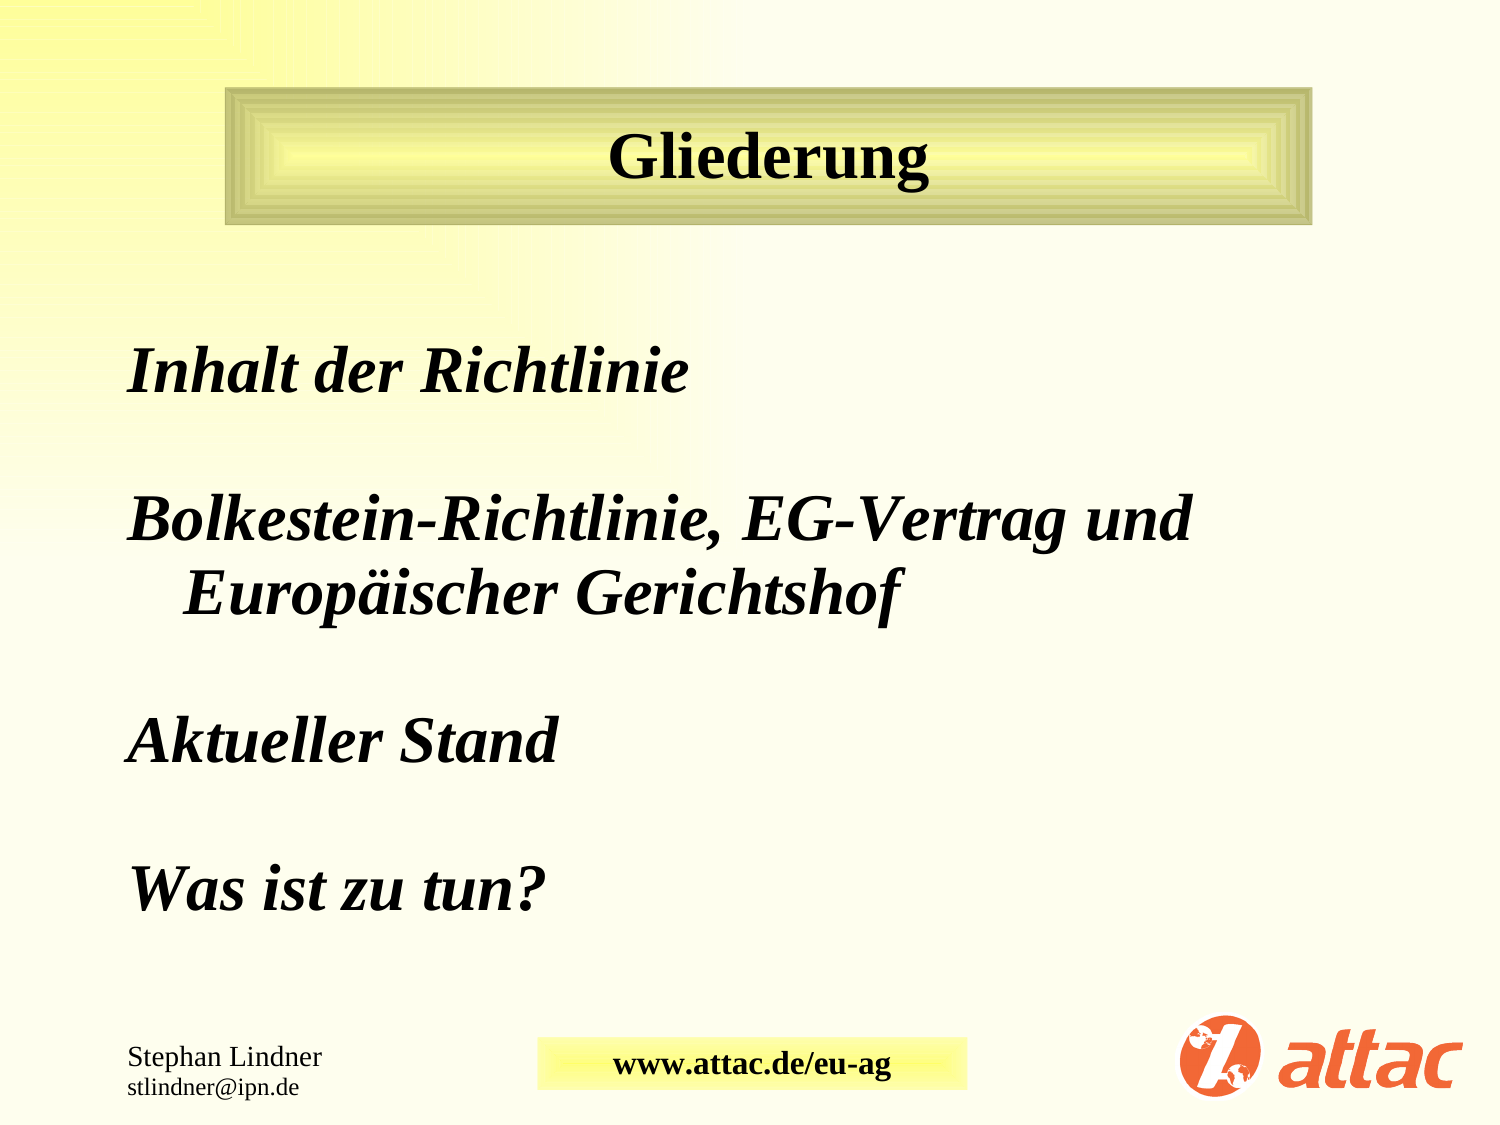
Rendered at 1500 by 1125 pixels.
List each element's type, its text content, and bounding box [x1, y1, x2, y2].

list Inhalt der Richtlinie Bolkestein-Richtlinie, EG-Vertrag und Europäischer Gerichtshof Aktueller Stand Was ist zu tun? [112, 324, 1388, 1001]
text_box www.attac.de/eu-ag [537, 1037, 968, 1090]
title Gliederung [224, 87, 1313, 226]
picture [1175, 1012, 1463, 1101]
text_box Stephan Lindner stlindner@ipn.de [112, 1032, 338, 1109]
